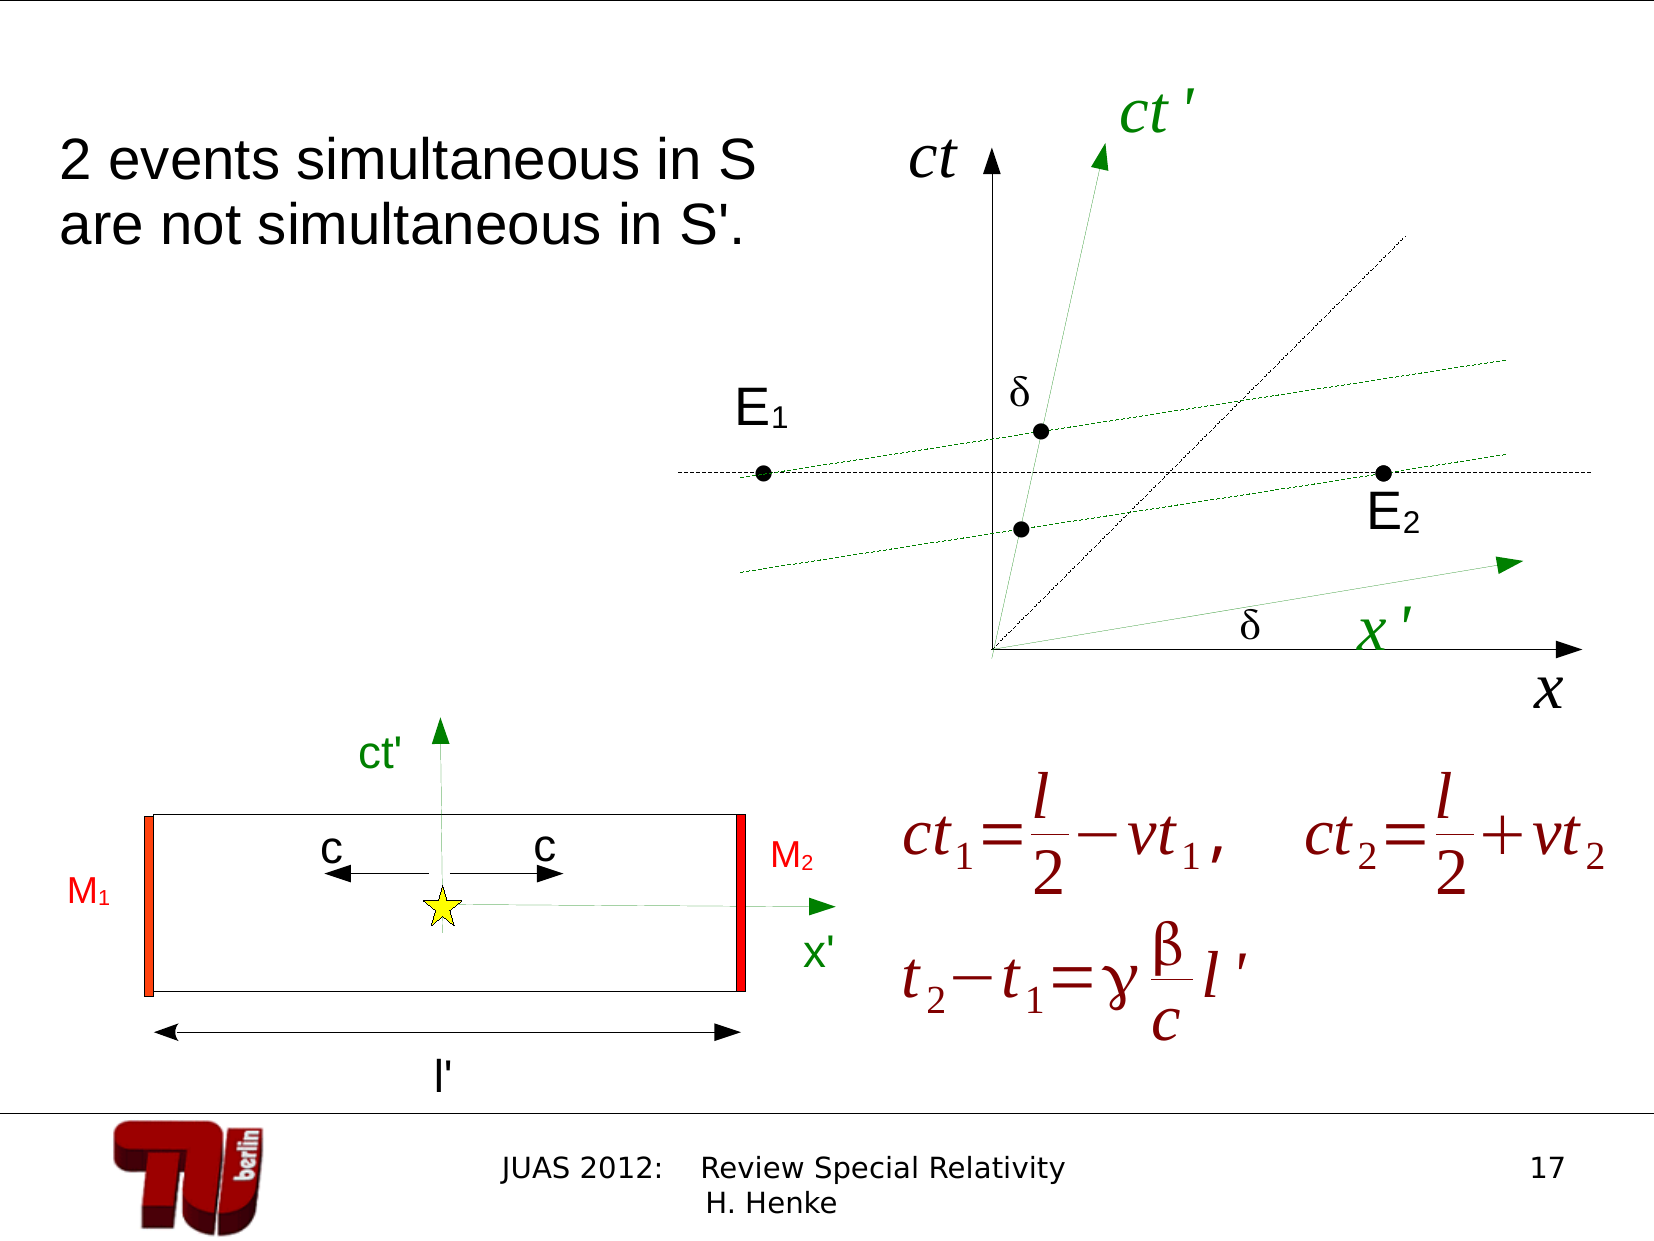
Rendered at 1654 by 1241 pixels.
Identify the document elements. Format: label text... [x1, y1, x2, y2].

text_box M1 [52, 861, 133, 931]
text_box ● [1357, 442, 1447, 472]
text_box l' [419, 1044, 498, 1110]
chart [1111, 73, 1199, 148]
chart [895, 758, 1612, 1056]
picture [112, 1119, 265, 1238]
text_box ● [737, 462, 827, 502]
text_box E1 [720, 368, 829, 462]
text_box [736, 814, 746, 992]
text_box x' [788, 918, 860, 1009]
text_box ct' [343, 719, 431, 786]
text_box M2 [755, 826, 836, 896]
chart [1523, 649, 1571, 724]
chart [1001, 366, 1040, 417]
text_box ● [995, 499, 1084, 559]
text_box E2 [1351, 472, 1461, 567]
text_box [423, 885, 462, 926]
text_box [144, 816, 154, 997]
text_box 2 events simultaneous in S are not simultaneous in S'. [44, 119, 858, 264]
chart [901, 117, 963, 192]
chart [1346, 590, 1418, 665]
text_box c [305, 814, 377, 881]
text_box c [518, 812, 590, 878]
chart [1231, 598, 1270, 650]
text_box ● [1015, 401, 1104, 461]
